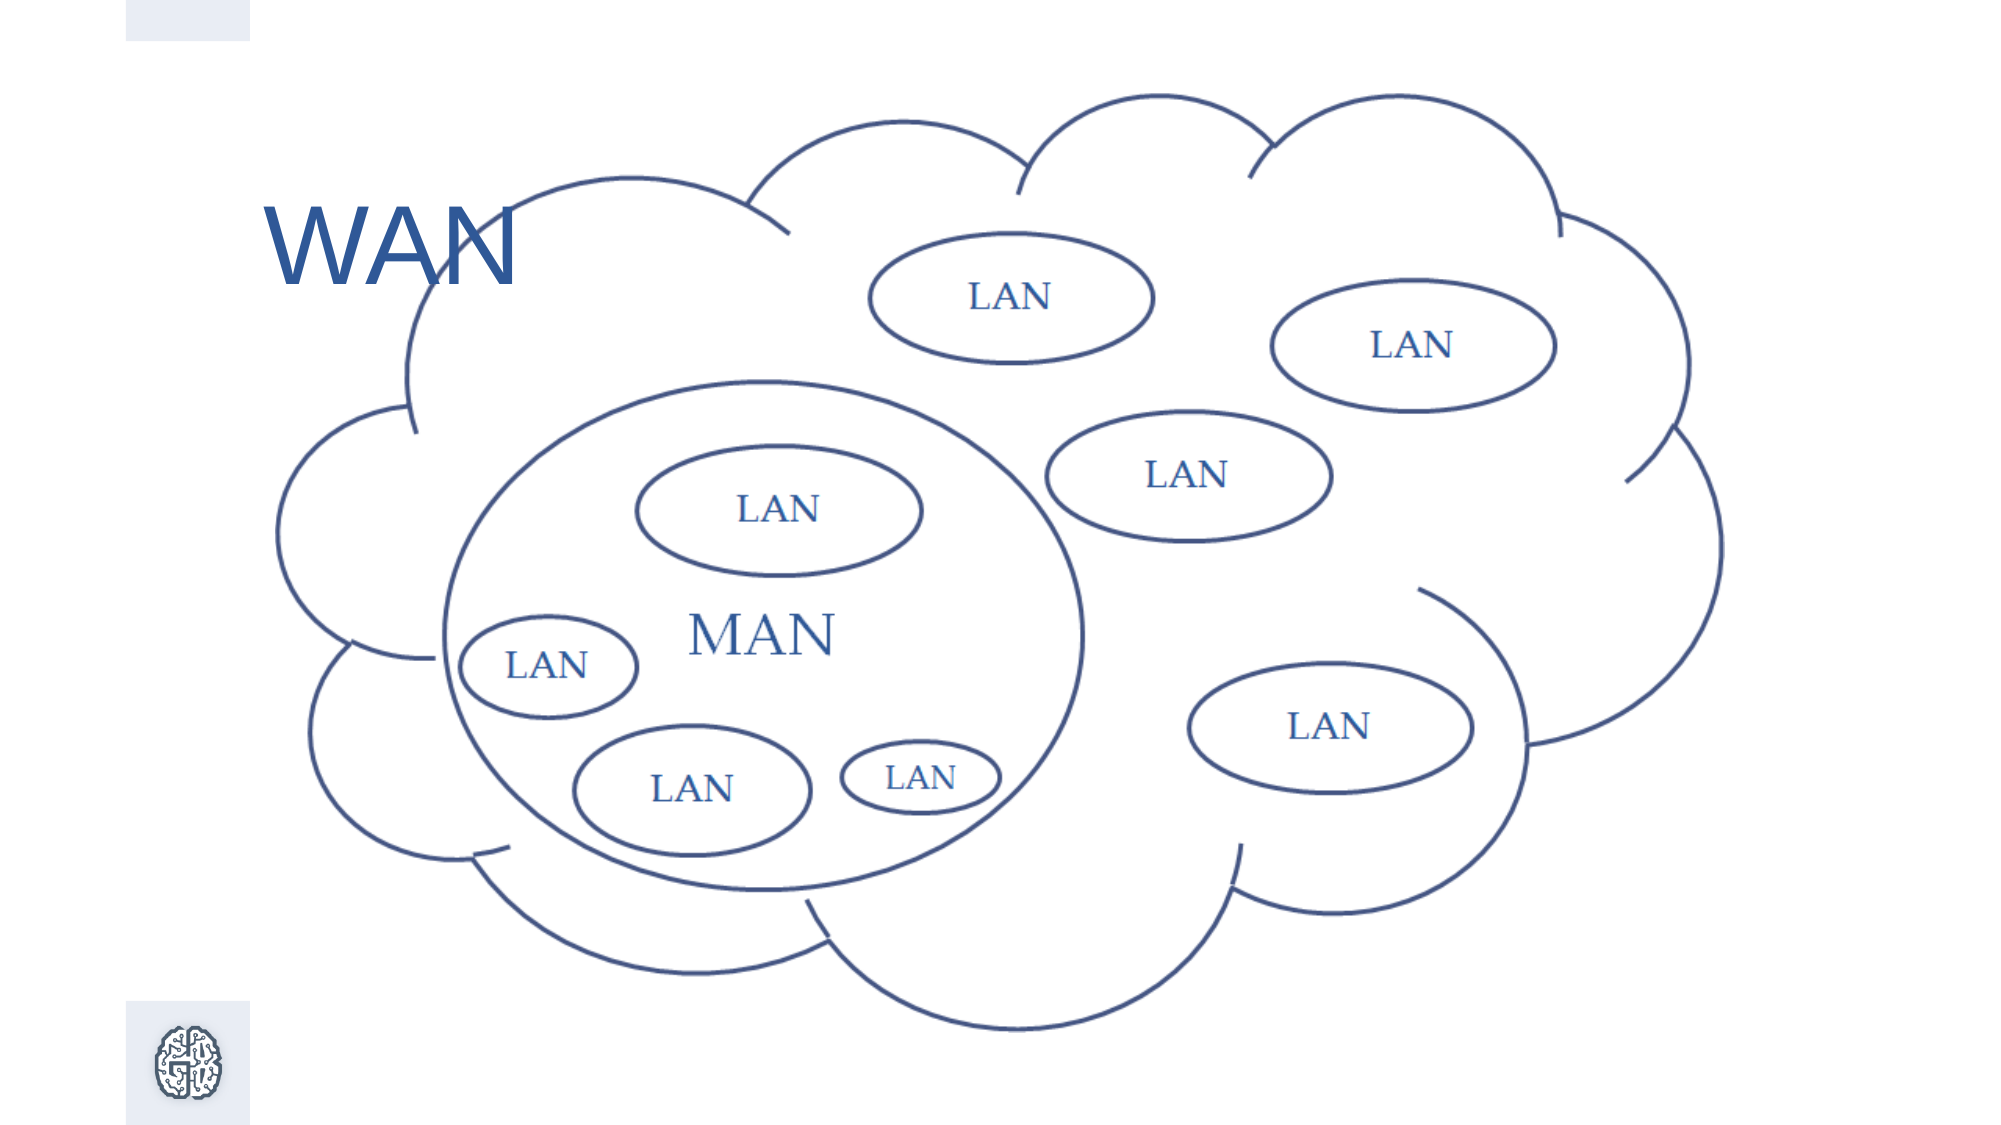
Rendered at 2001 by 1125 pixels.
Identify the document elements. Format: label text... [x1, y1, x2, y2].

picture [275, 372, 1725, 1033]
picture [144, 1016, 232, 1110]
title WAN [248, 124, 1752, 372]
picture [275, 92, 1725, 124]
